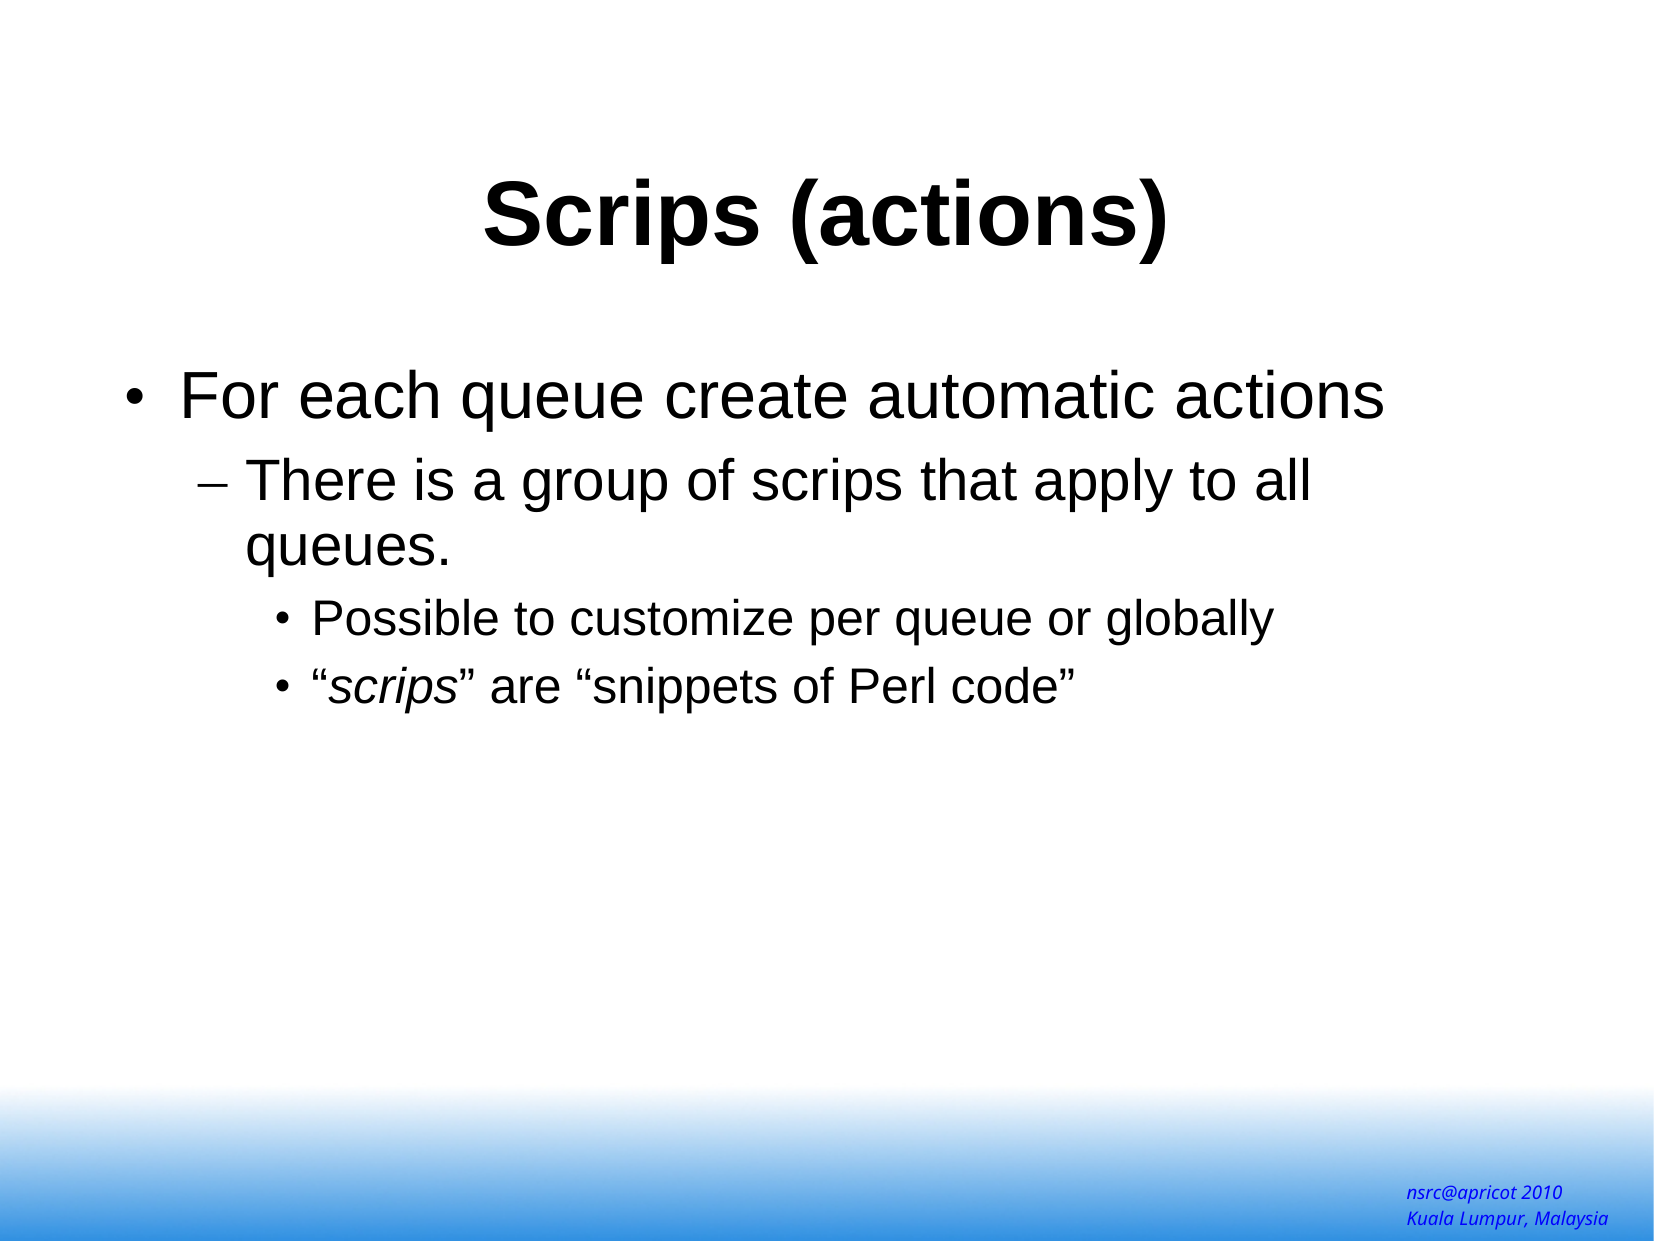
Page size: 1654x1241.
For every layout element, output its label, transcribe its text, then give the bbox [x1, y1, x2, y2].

picture [0, 1083, 1654, 1241]
list For each queue create automatic actions There is a group of scrips that apply to all queues. Possible to customize per queue or globally “scrips” are “snippets of Perl code” [124, 358, 1530, 1103]
title Scrips (actions) [124, 101, 1530, 326]
